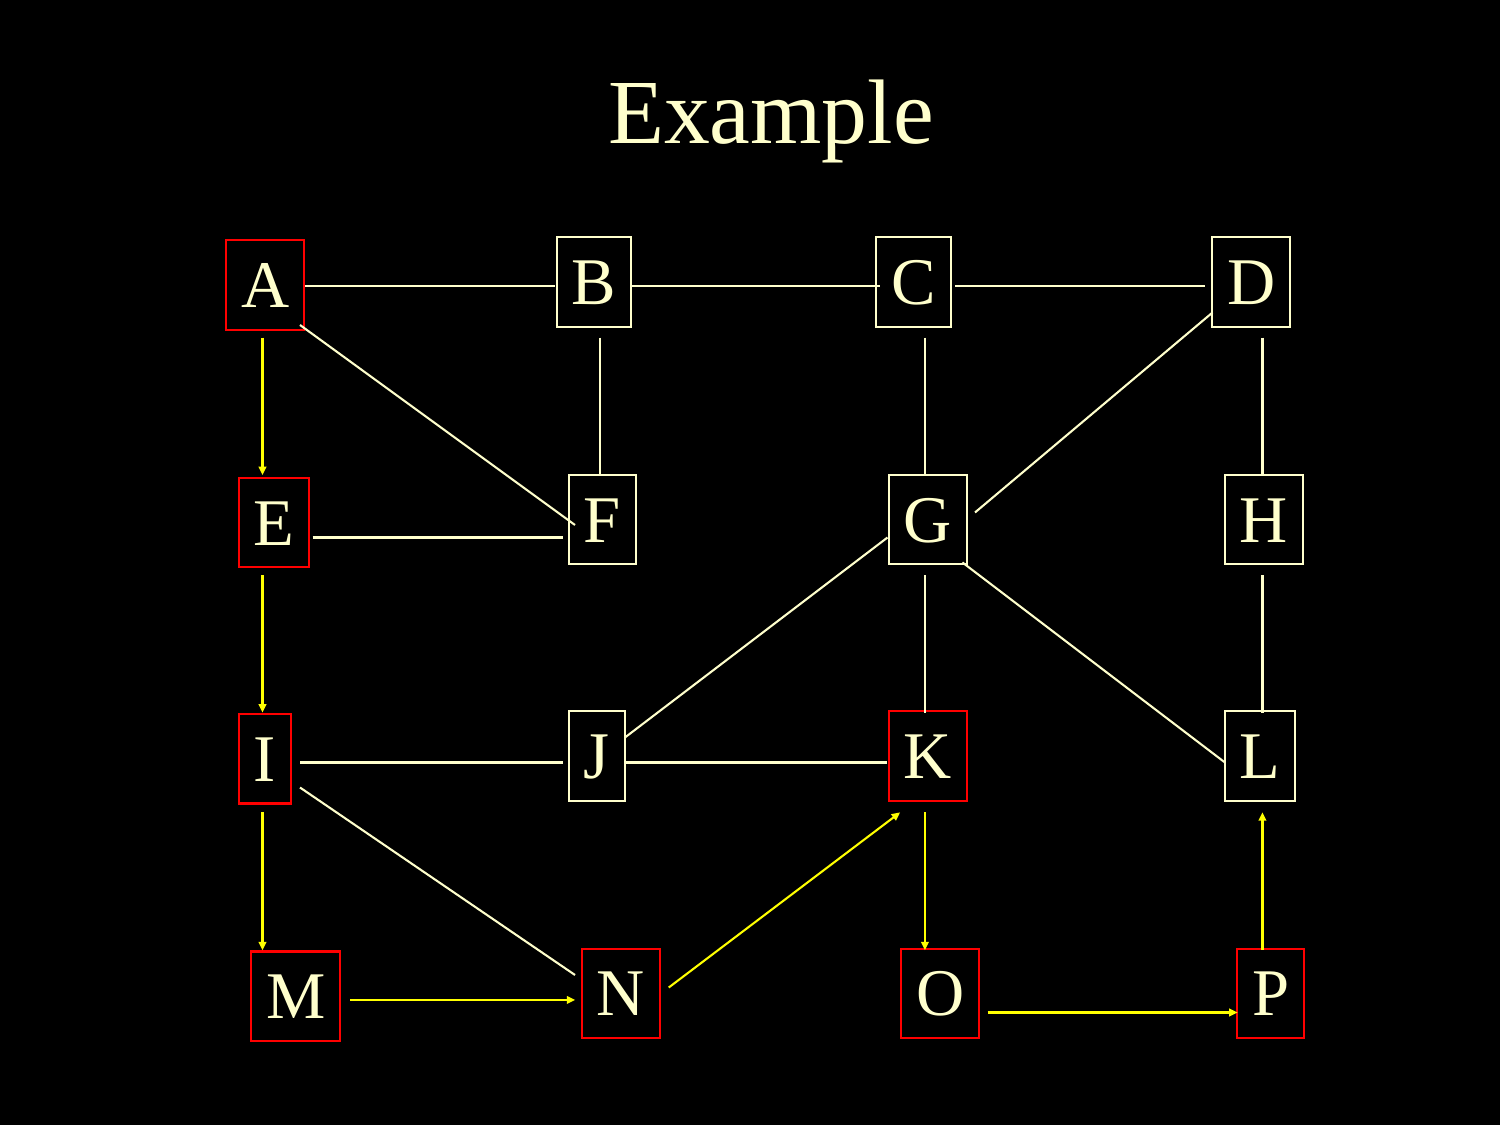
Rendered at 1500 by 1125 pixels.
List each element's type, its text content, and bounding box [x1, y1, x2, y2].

text_box B [556, 237, 632, 327]
text_box O [901, 948, 980, 1039]
text_box D [1212, 237, 1291, 327]
text_box I [238, 713, 291, 804]
text_box N [581, 948, 660, 1039]
title Example [42, 37, 1500, 188]
text_box P [1237, 948, 1305, 1039]
text_box K [888, 711, 967, 801]
text_box F [569, 474, 636, 565]
text_box C [876, 237, 951, 327]
text_box G [888, 474, 967, 565]
text_box L [1224, 711, 1296, 801]
text_box E [238, 477, 310, 568]
text_box H [1224, 474, 1303, 565]
text_box A [226, 240, 305, 330]
text_box M [251, 951, 341, 1042]
text_box J [569, 711, 625, 801]
